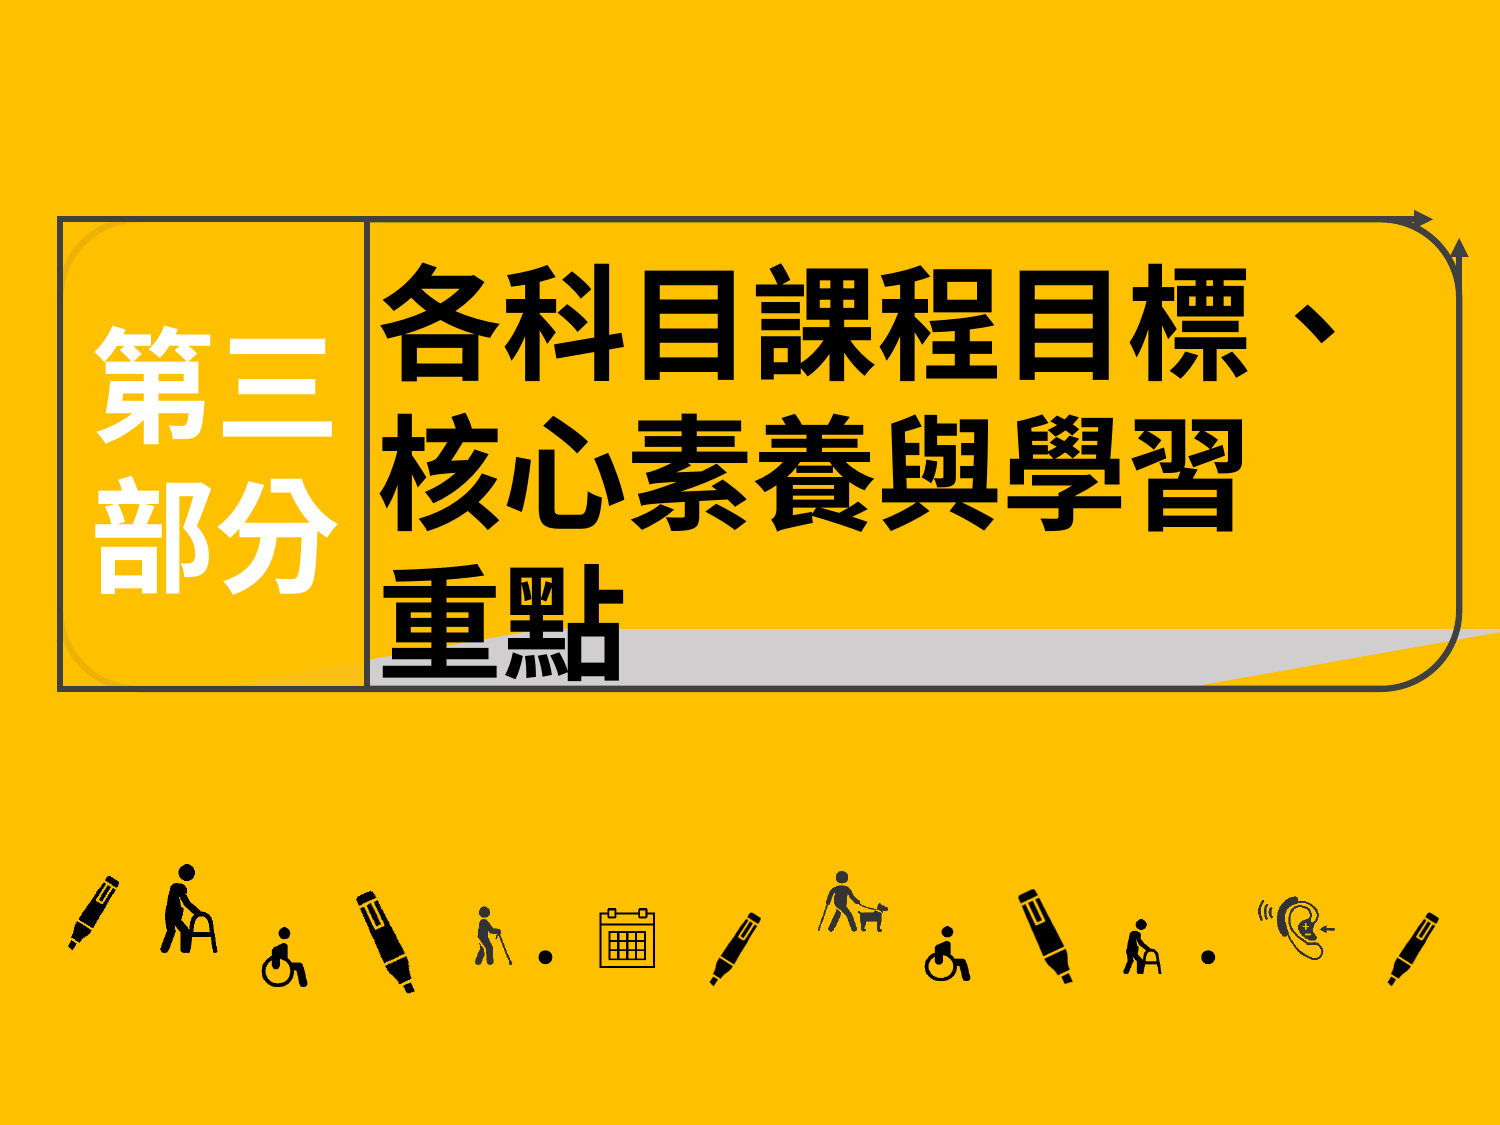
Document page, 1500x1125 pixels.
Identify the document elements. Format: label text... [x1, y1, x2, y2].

picture [254, 864, 538, 1022]
text_box [538, 950, 553, 965]
picture [799, 847, 906, 955]
text_box 第三 部分 [62, 300, 332, 616]
text_box 各科目課程目標、 核心素養與學習 重點 [332, 238, 1477, 703]
text_box [60, 219, 368, 689]
picture [675, 890, 792, 1009]
picture [1236, 866, 1470, 1009]
text_box [1201, 950, 1216, 965]
text_box [1477, 629, 1500, 637]
picture [917, 863, 1172, 1012]
picture [597, 908, 657, 968]
picture [30, 851, 233, 974]
